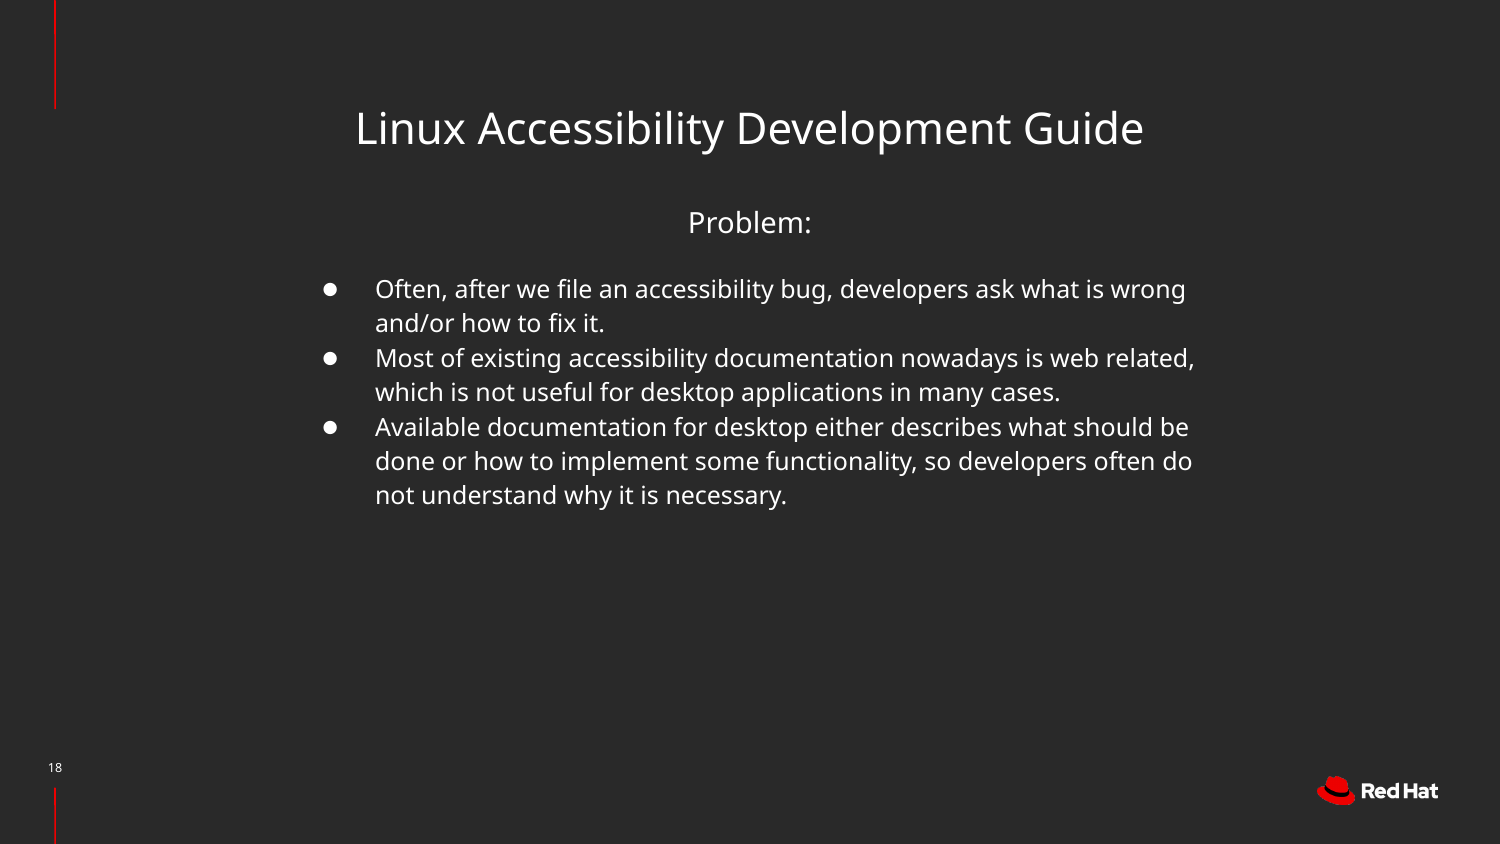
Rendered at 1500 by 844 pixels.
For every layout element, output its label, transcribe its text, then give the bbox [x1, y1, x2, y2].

title Linux Accessibility Development Guide [108, 85, 1392, 154]
list Often, after we file an accessibility bug, developers ask what is wrong and/or how to fix it. Most of existing accessibility documentation nowadays is web related, which is not useful for desktop applications in many cases. Available documentation for desktop either describes what should be done or how to implement some functionality, so developers often do not understand why it is necessary. [300, 268, 1200, 744]
picture [1317, 776, 1438, 805]
slide_number <číslo> [10, 759, 101, 777]
subtitle Problem: [108, 190, 1392, 227]
